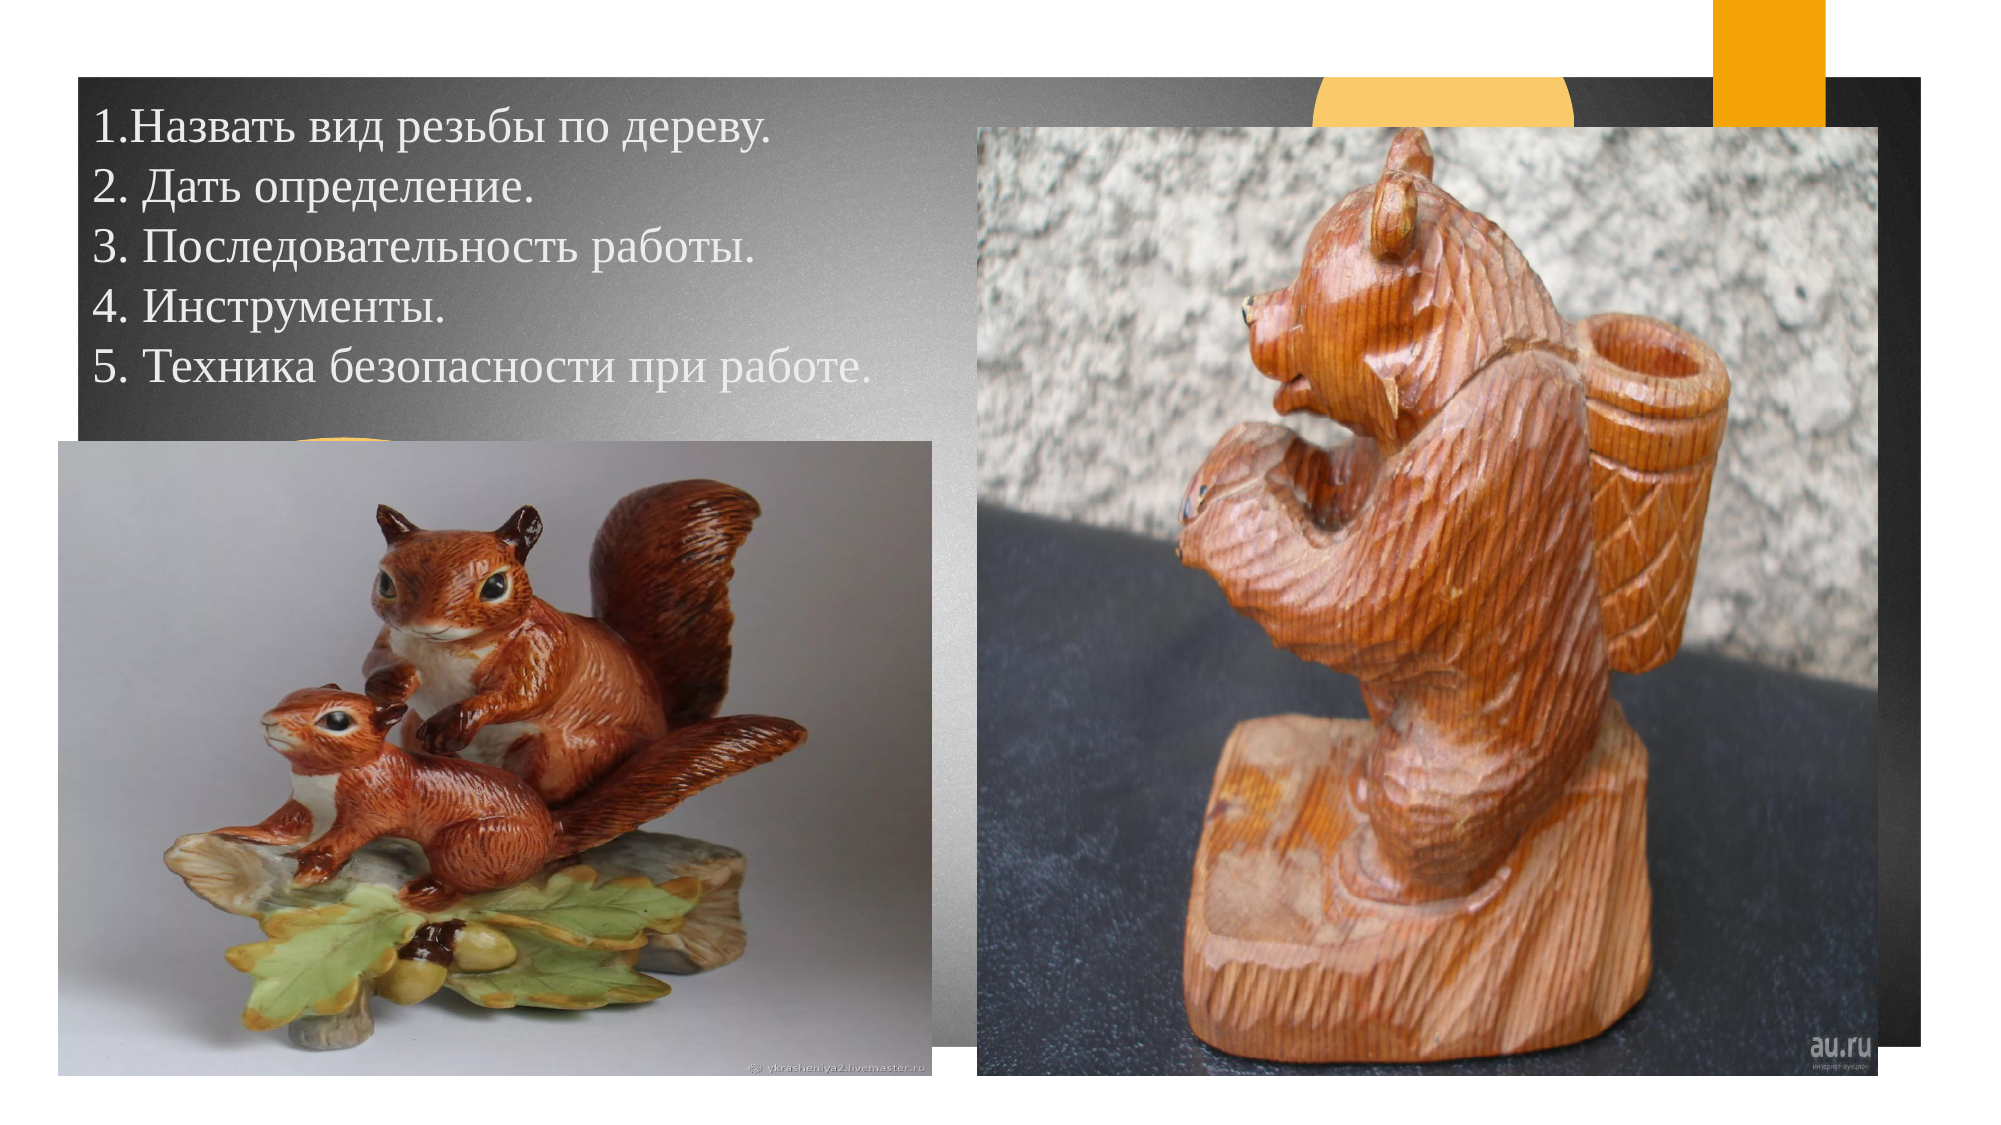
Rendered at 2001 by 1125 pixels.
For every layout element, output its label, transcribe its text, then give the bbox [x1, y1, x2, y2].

picture [1564, 78, 1713, 85]
picture [79, 78, 1323, 85]
title 1.Назвать вид резьбы по дереву. 2. Дать определение. 3. Последовательность работы. 4. Инструменты. 5. Техника безопасности при работе. [77, 85, 1878, 984]
picture [58, 78, 1920, 1076]
